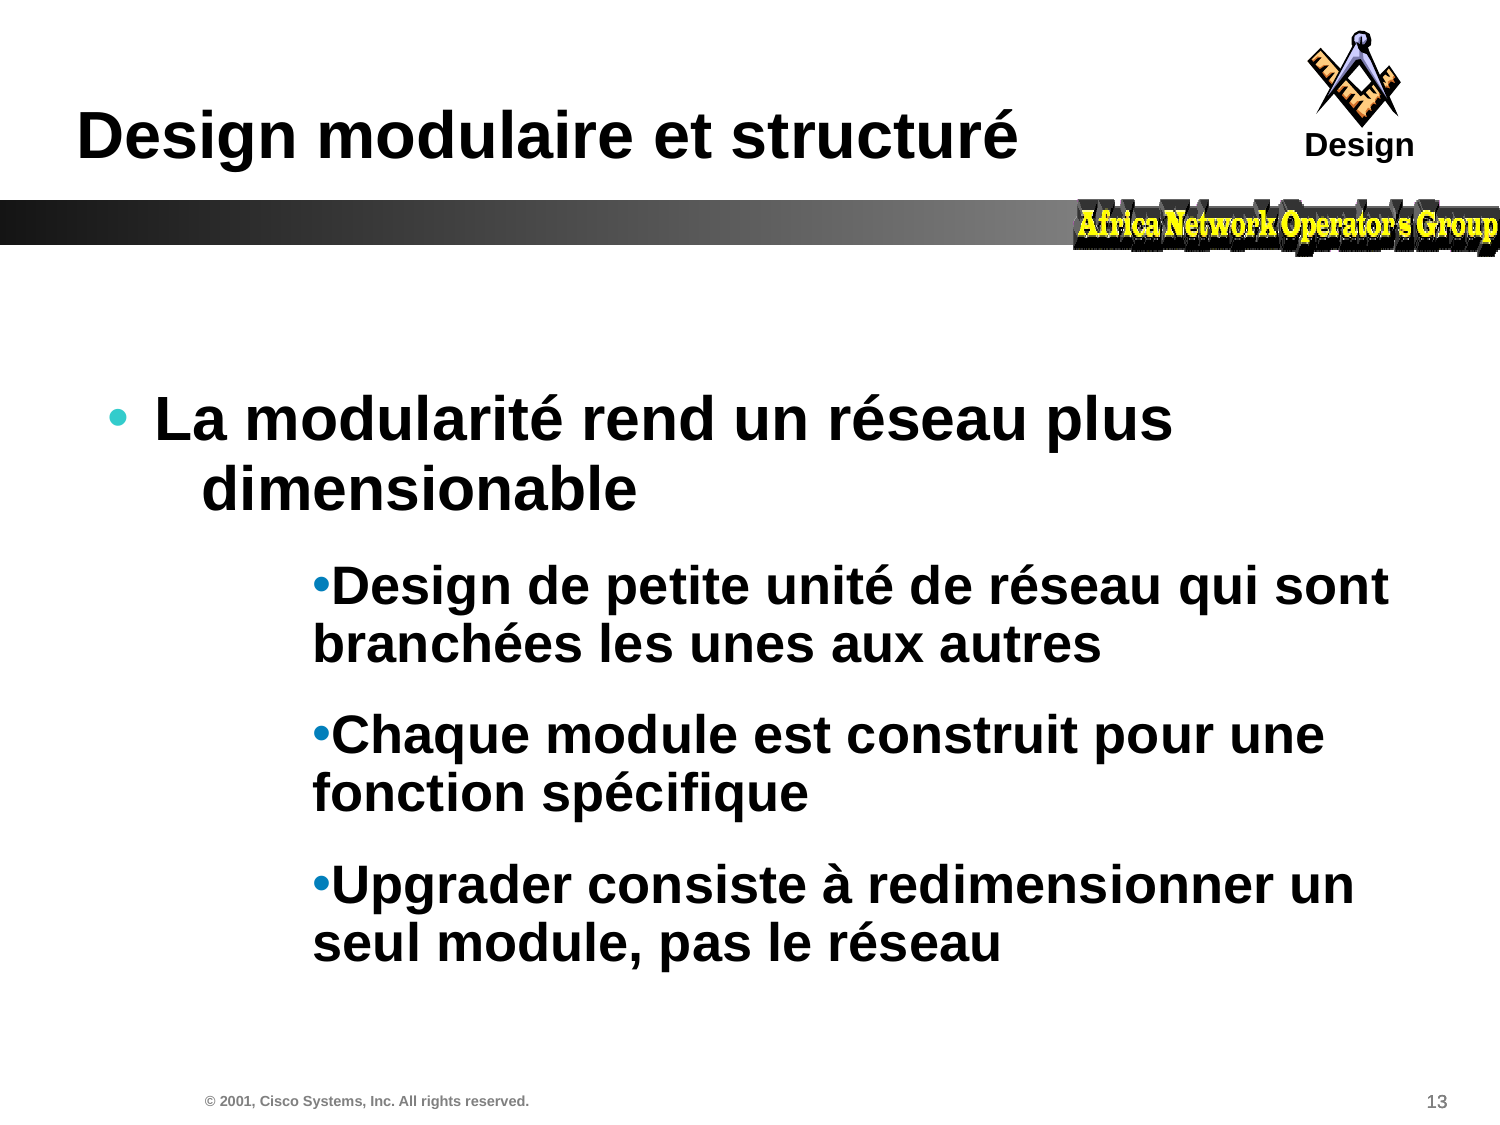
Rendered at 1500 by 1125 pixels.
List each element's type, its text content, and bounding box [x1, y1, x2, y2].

list La modularité rend un réseau plus dimensionable Design de petite unité de réseau qui sont branchées les unes aux autres Chaque module est construit pour une fonction spécifique Upgrader consiste à redimensionner un seul module, pas le réseau [74, 322, 1424, 1029]
text_box Design [1292, 118, 1428, 169]
picture [1307, 29, 1402, 118]
title Design modulaire et structuré [62, 41, 1313, 180]
